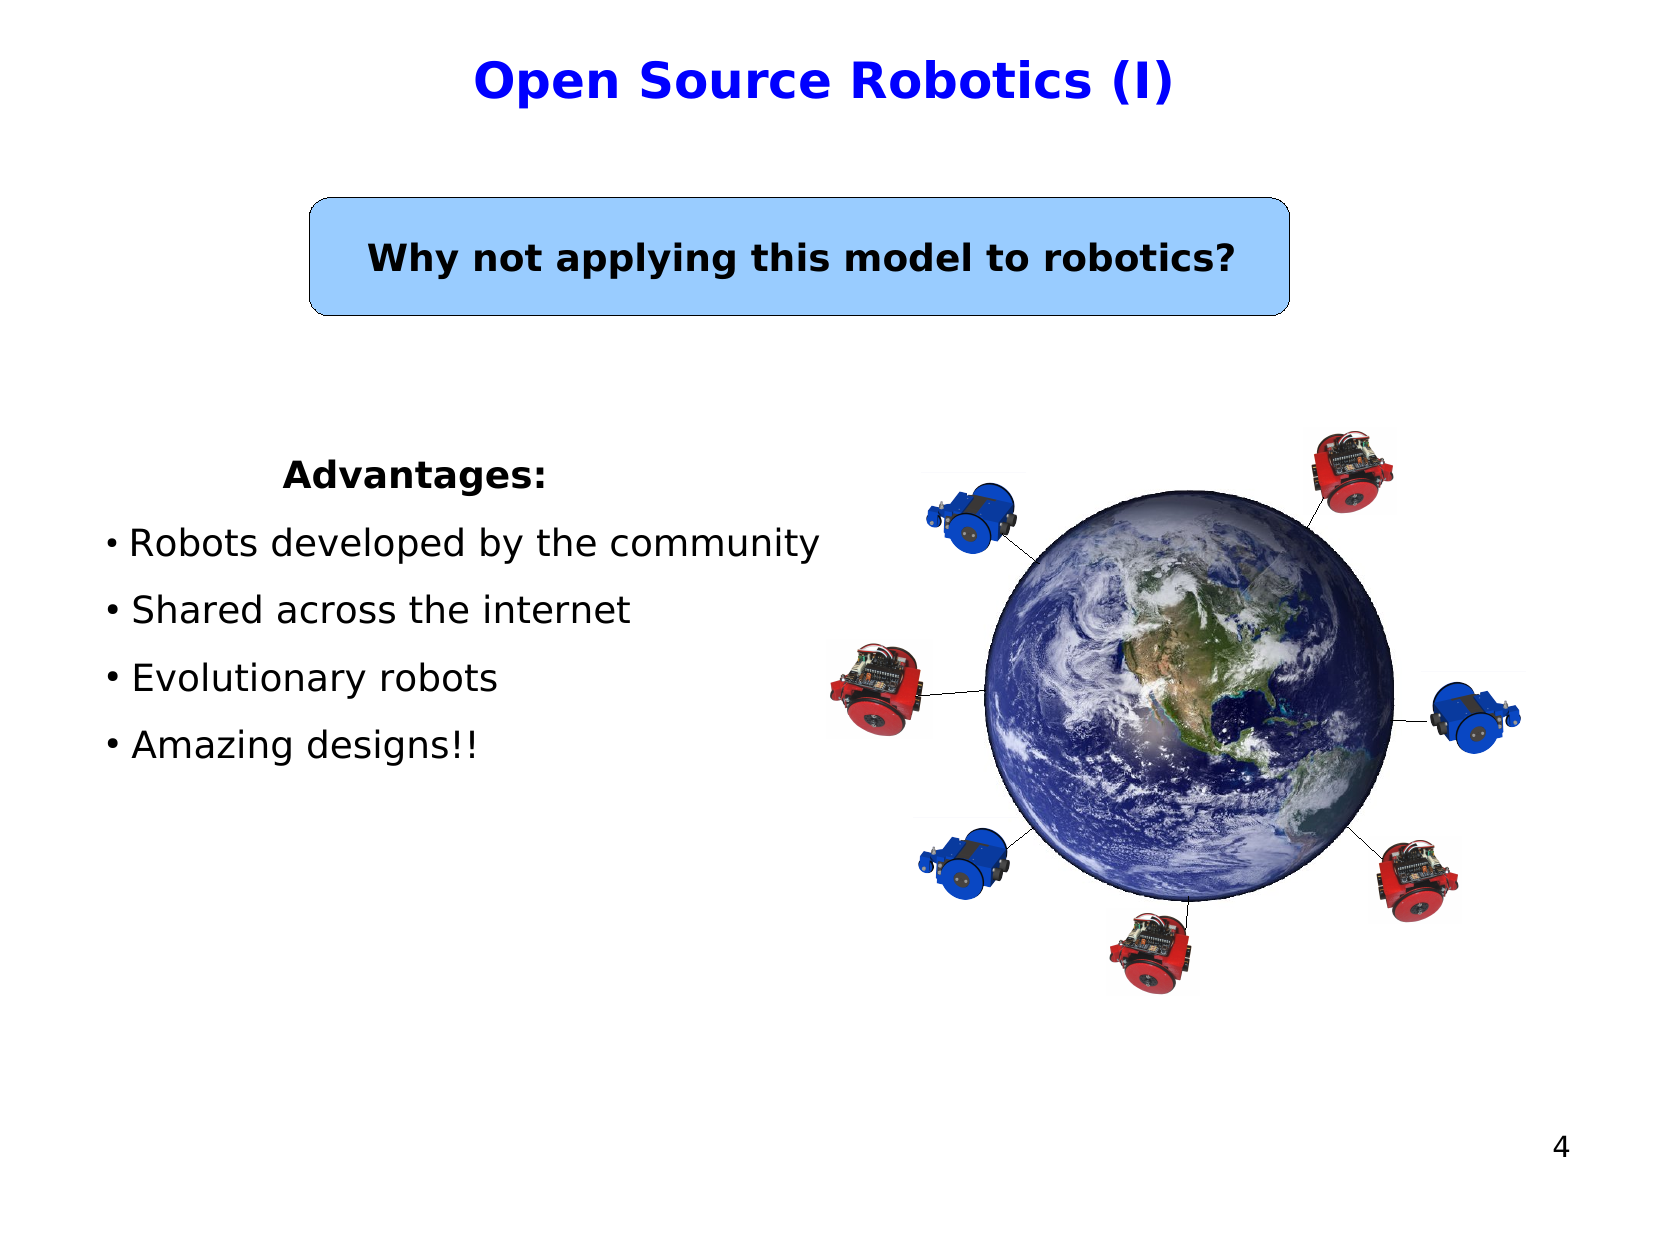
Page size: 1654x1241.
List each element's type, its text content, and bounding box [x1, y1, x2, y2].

text_box Robots developed by the community Shared across the internet Evolutionary robots Amazing designs!! [91, 514, 954, 775]
picture [826, 639, 933, 739]
text_box [309, 197, 1290, 316]
text_box Open Source Robotics (I) [458, 44, 1191, 118]
text_box Why not applying this model to robotics? [338, 229, 1265, 288]
picture [913, 427, 1462, 996]
text_box Advantages: [267, 446, 563, 505]
picture [1421, 671, 1526, 760]
